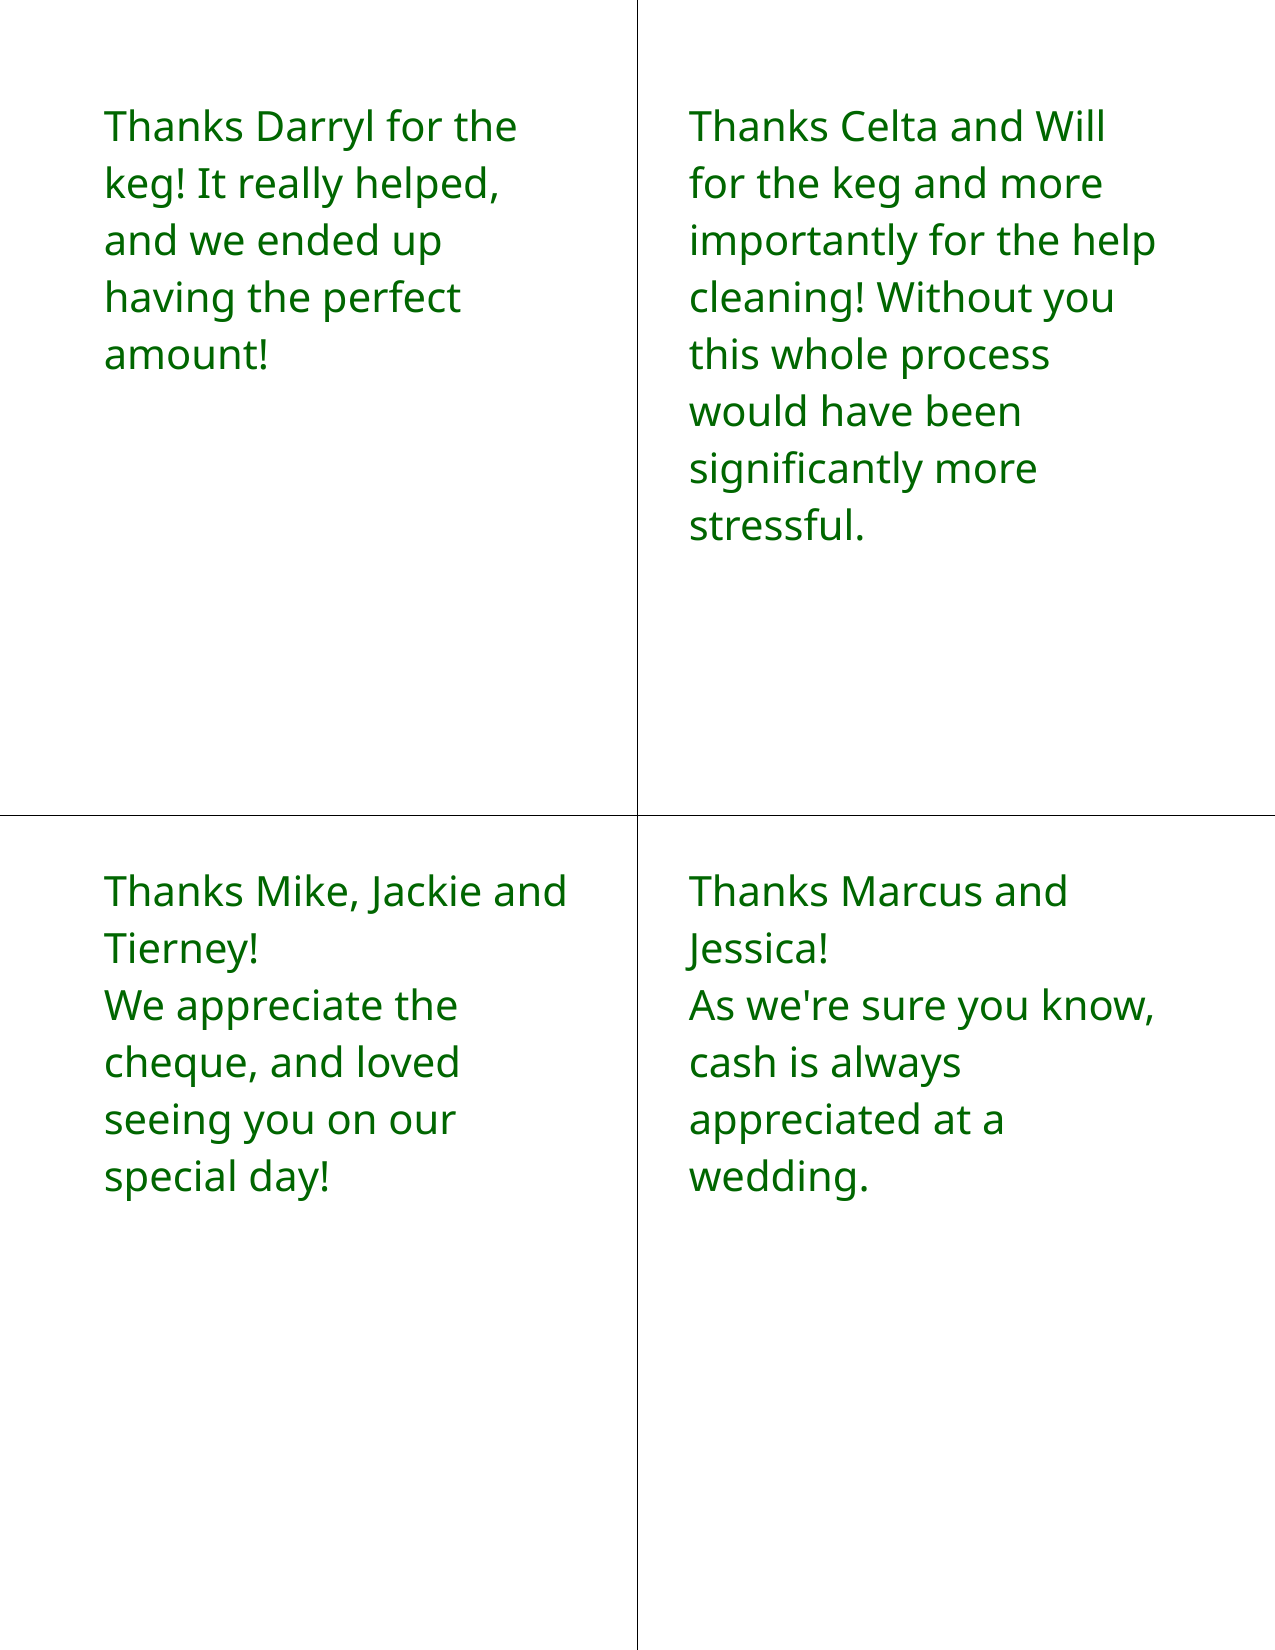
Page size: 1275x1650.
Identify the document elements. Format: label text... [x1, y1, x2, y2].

text_box Thanks Celta and Will for the keg and more importantly for the help cleaning! Without you this whole process would have been significantly more stressful. [674, 89, 1185, 780]
text_box Thanks Mike, Jackie and Tierney! We appreciate the cheque, and loved seeing you on our special day! [89, 854, 600, 1545]
text_box Thanks Marcus and Jessica! As we're sure you know, cash is always appreciated at a wedding. [674, 854, 1185, 1545]
text_box Thanks Darryl for the keg! It really helped, and we ended up having the perfect amount! [89, 89, 600, 780]
